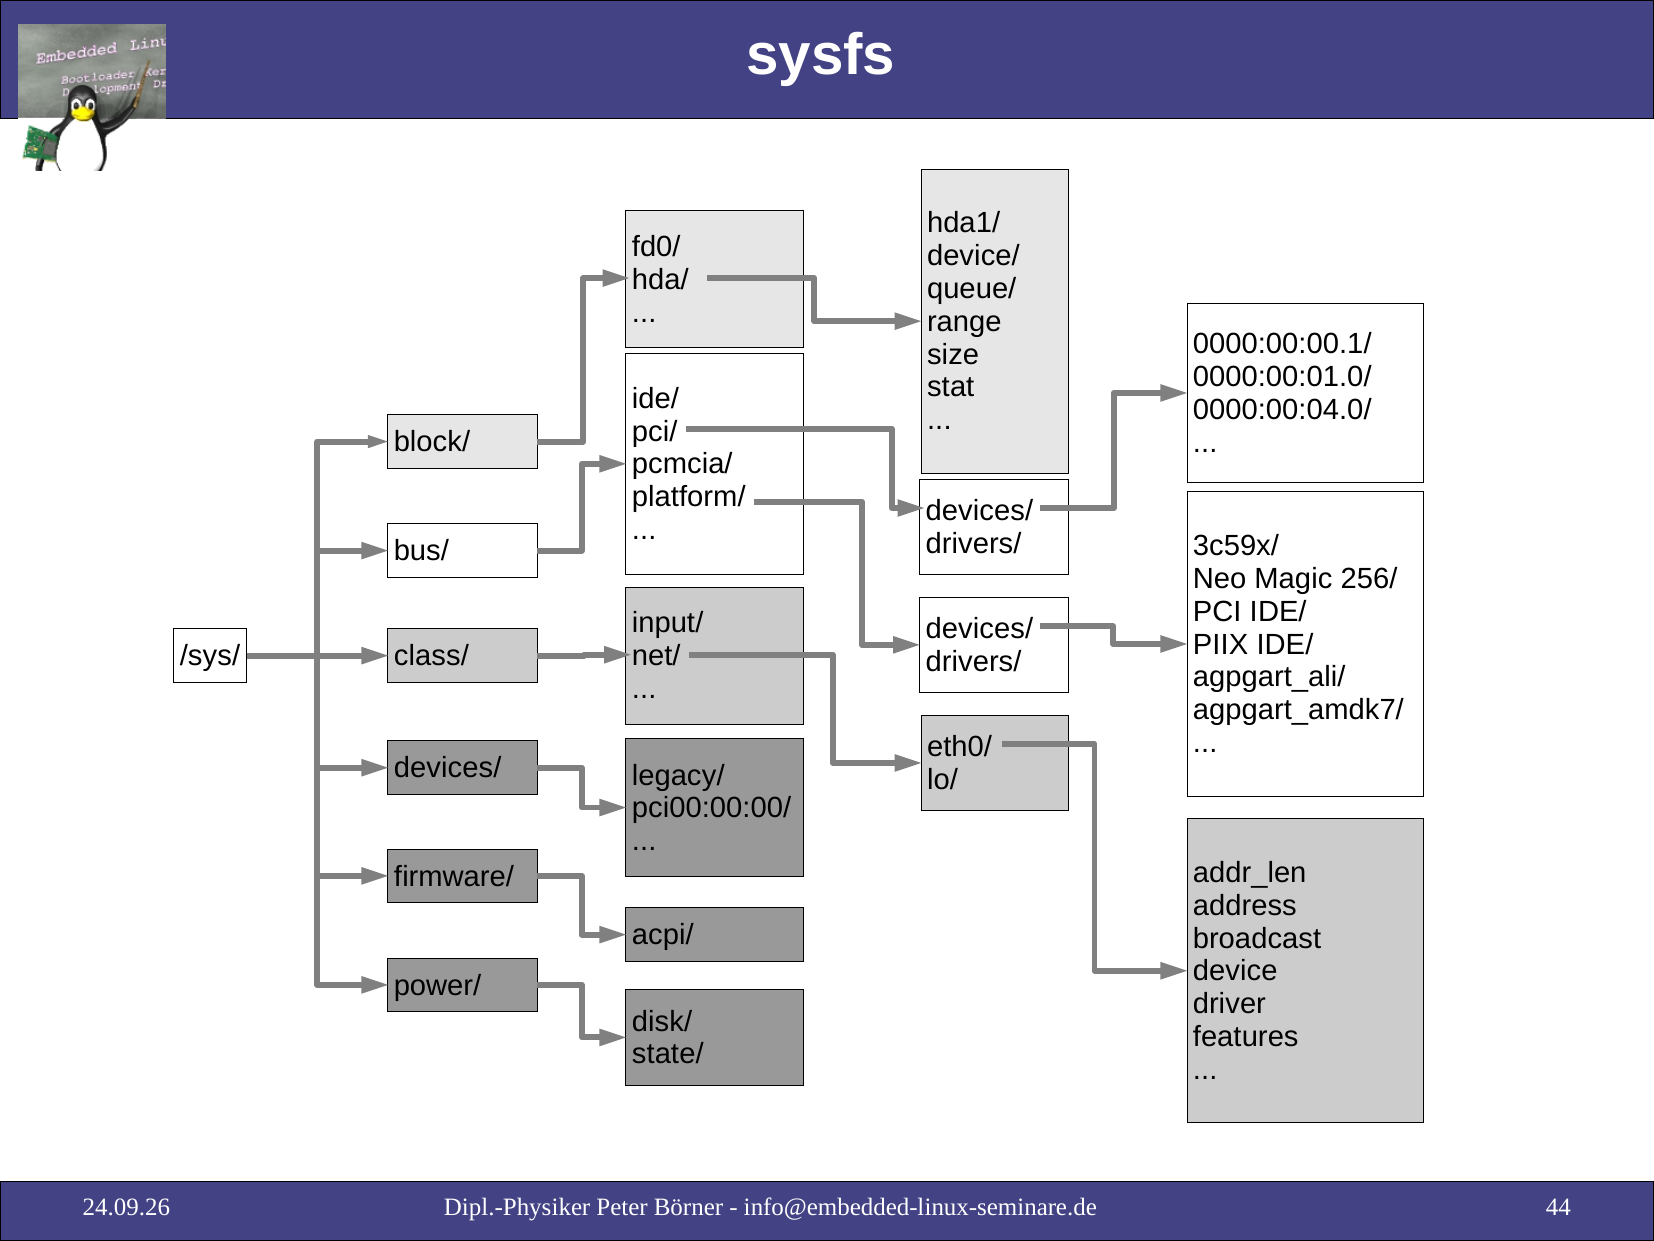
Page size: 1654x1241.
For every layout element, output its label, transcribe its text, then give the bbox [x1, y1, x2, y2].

picture [18, 24, 166, 171]
text_box eth0/ lo/ [921, 715, 1069, 811]
text_box addr_len address broadcast device driver features ... [1187, 818, 1424, 1123]
text_box disk/ state/ [625, 989, 804, 1086]
text_box ide/ pci/ pcmcia/ platform/ ... [625, 353, 804, 575]
text_box 0000:00:00.1/ 0000:00:01.0/ 0000:00:04.0/ ... [1187, 303, 1424, 483]
text_box power/ [387, 958, 538, 1012]
text_box bus/ [387, 523, 538, 578]
text_box /sys/ [174, 628, 247, 683]
text_box legacy/ pci00:00:00/ ... [625, 738, 804, 877]
title sysfs [76, 19, 1565, 89]
text_box devices/ [387, 740, 538, 795]
text_box fd0/ hda/ ... [625, 210, 804, 348]
text_box acpi/ [625, 907, 804, 962]
text_box firmware/ [387, 849, 538, 903]
text_box 3c59x/ Neo Magic 256/ PCI IDE/ PIIX IDE/ agpgart_ali/ agpgart_amdk7/ ... [1187, 491, 1424, 797]
text_box class/ [387, 628, 538, 683]
text_box hda1/ device/ queue/ range size stat ... [921, 169, 1069, 474]
text_box input/ net/ ... [625, 587, 804, 725]
text_box block/ [387, 414, 538, 469]
text_box devices/ drivers/ [919, 597, 1069, 693]
text_box devices/ drivers/ [919, 479, 1069, 575]
